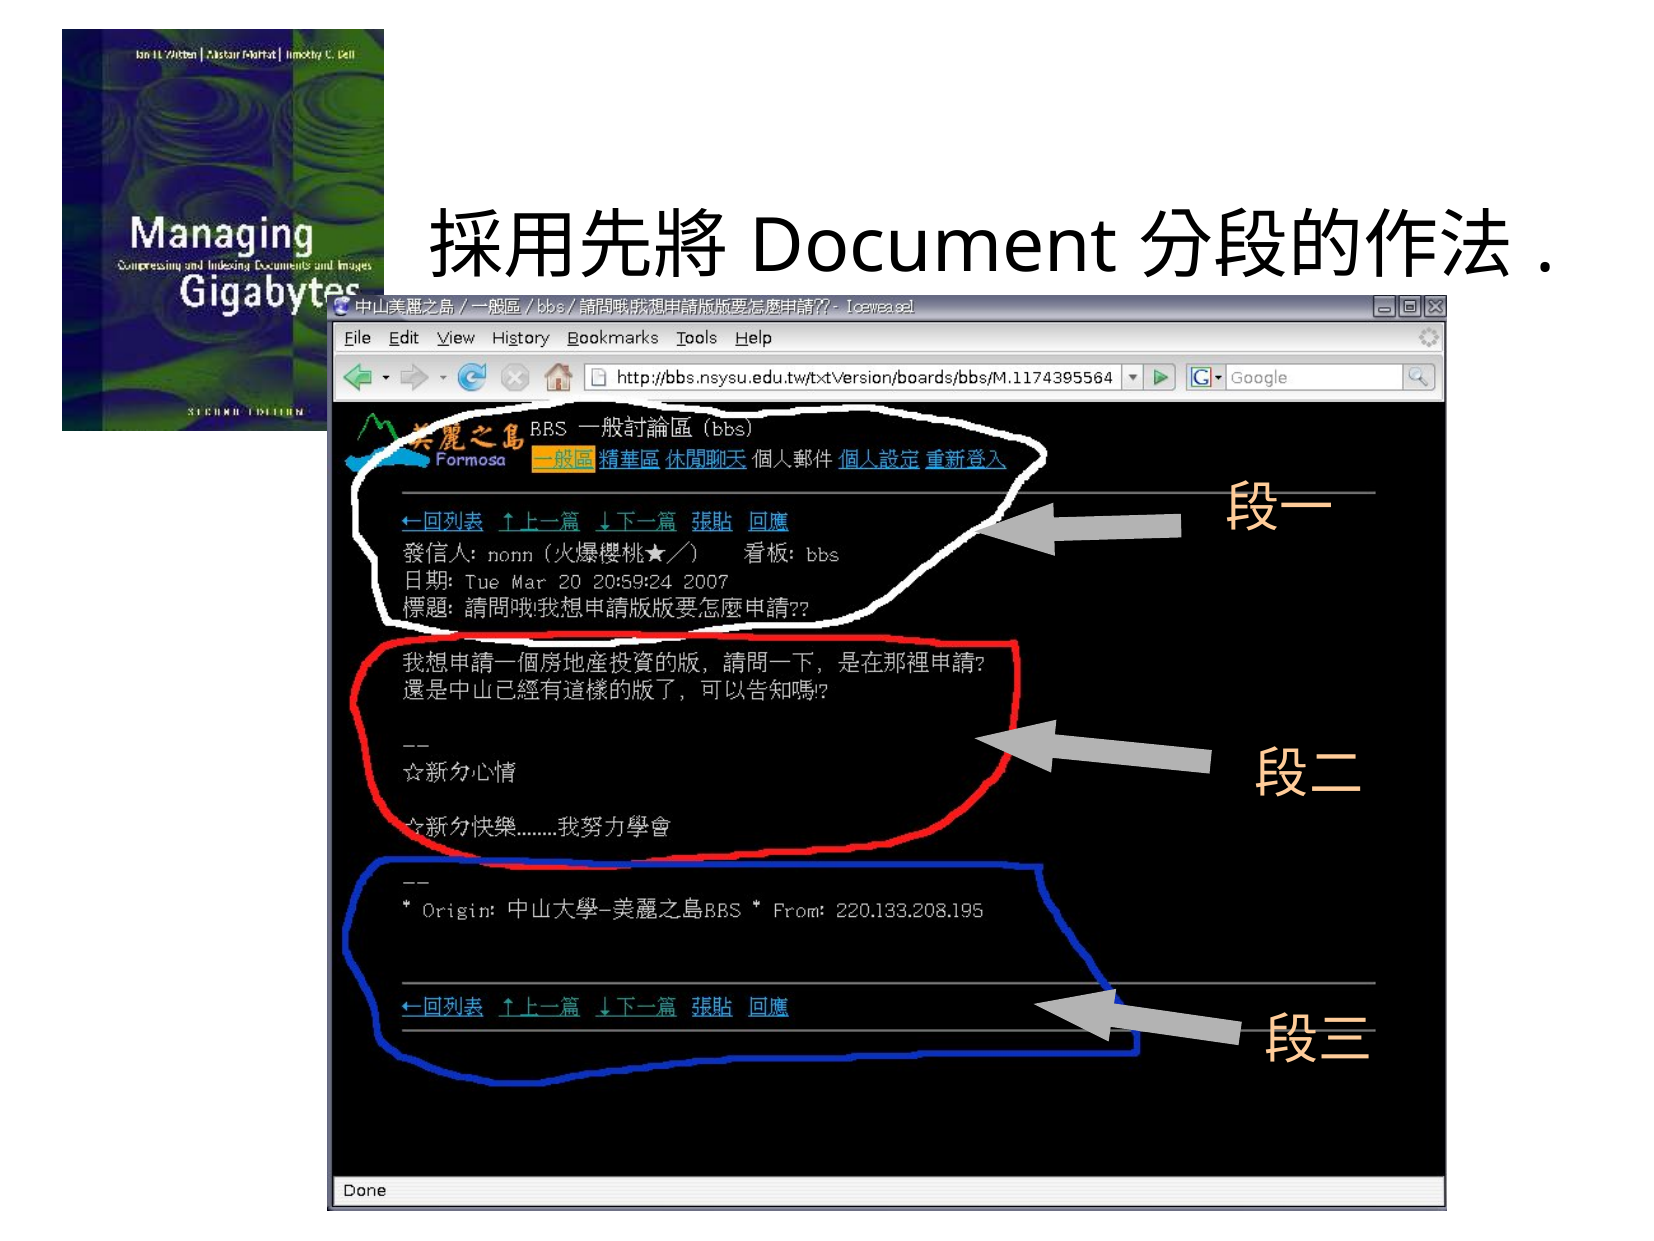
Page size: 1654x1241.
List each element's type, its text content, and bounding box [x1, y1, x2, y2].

text_box 段三 [1249, 987, 1391, 1067]
text_box 採用先將Document分段的作法. [413, 177, 1507, 280]
text_box 段二 [1240, 722, 1381, 801]
text_box 段一 [1210, 456, 1352, 535]
picture [62, 29, 1447, 1211]
